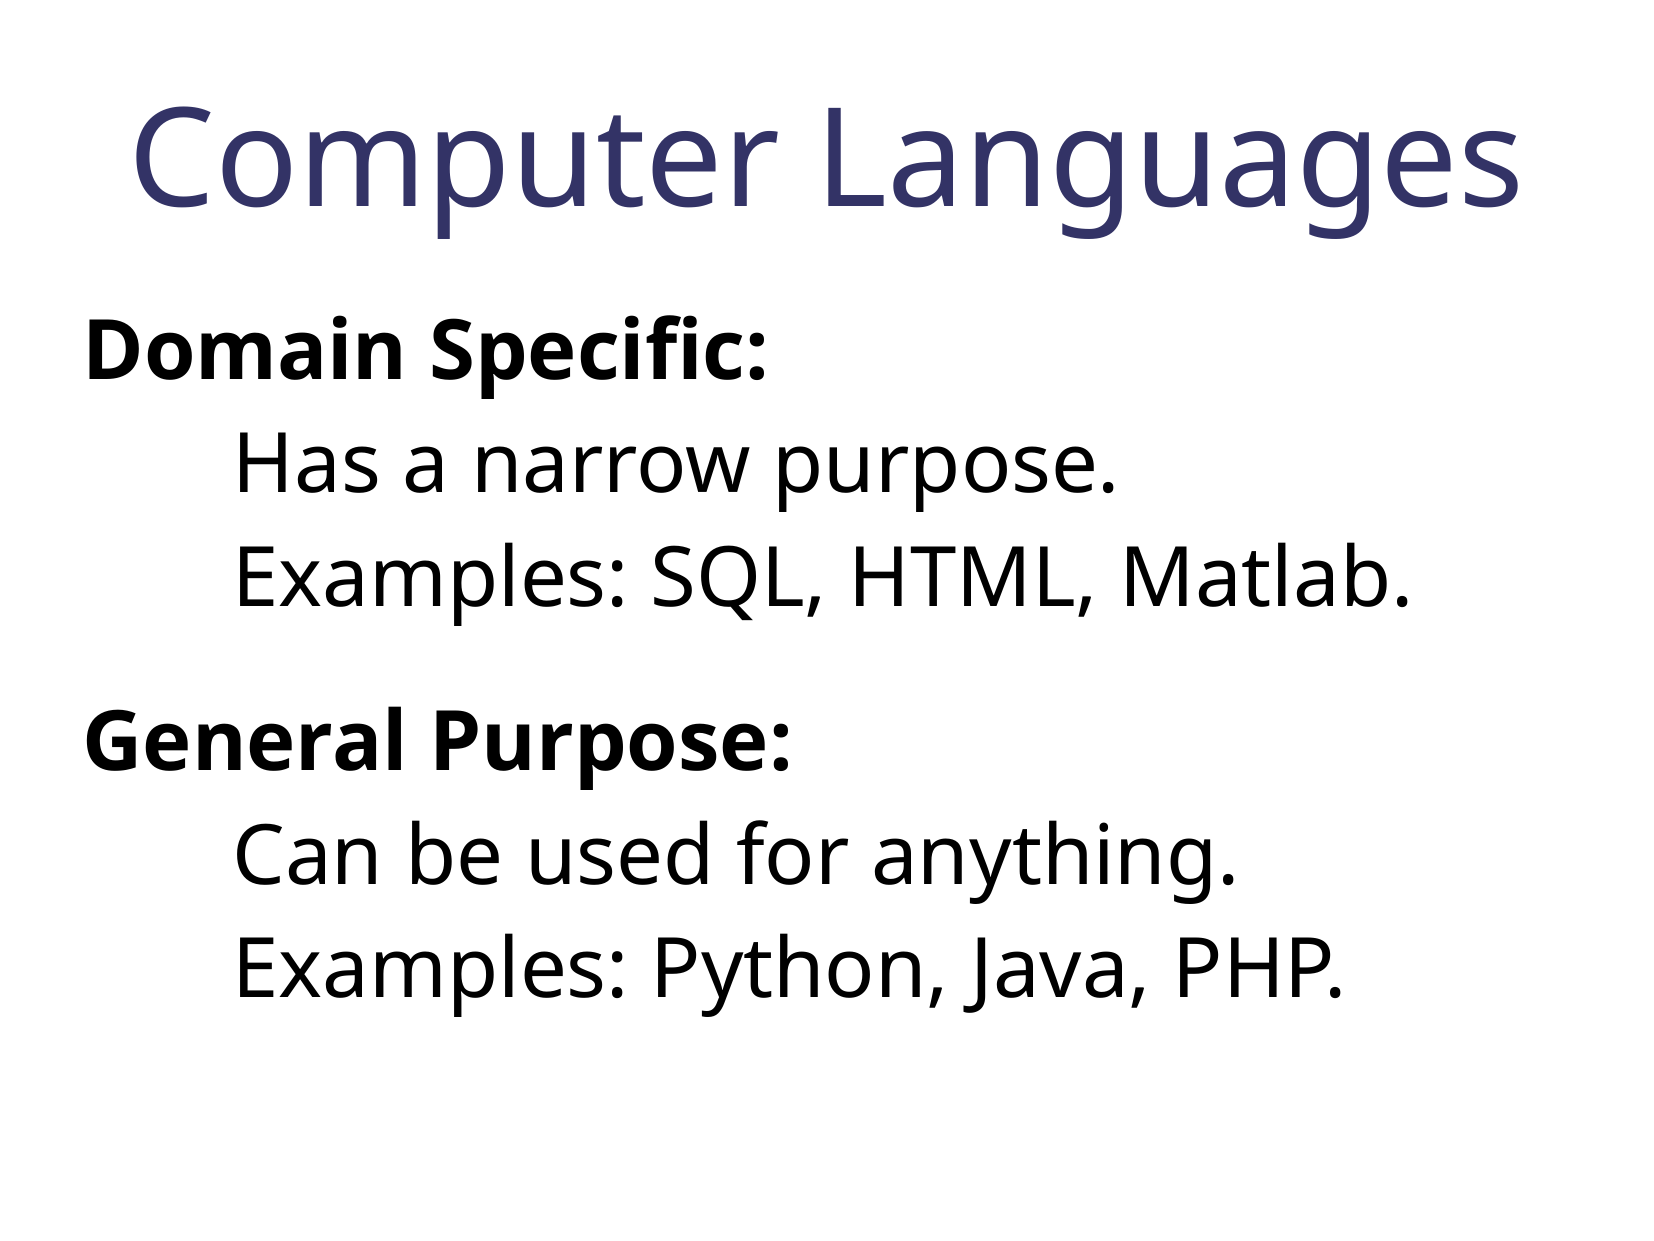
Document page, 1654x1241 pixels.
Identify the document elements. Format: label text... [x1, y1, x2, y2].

subtitle Domain Specific: Has a narrow purpose. Examples: SQL, HTML, Matlab. General Purpose: Can be used for anything. Examples: Python, Java, PHP. [82, 290, 1571, 1094]
title Computer Languages [0, 56, 1654, 250]
